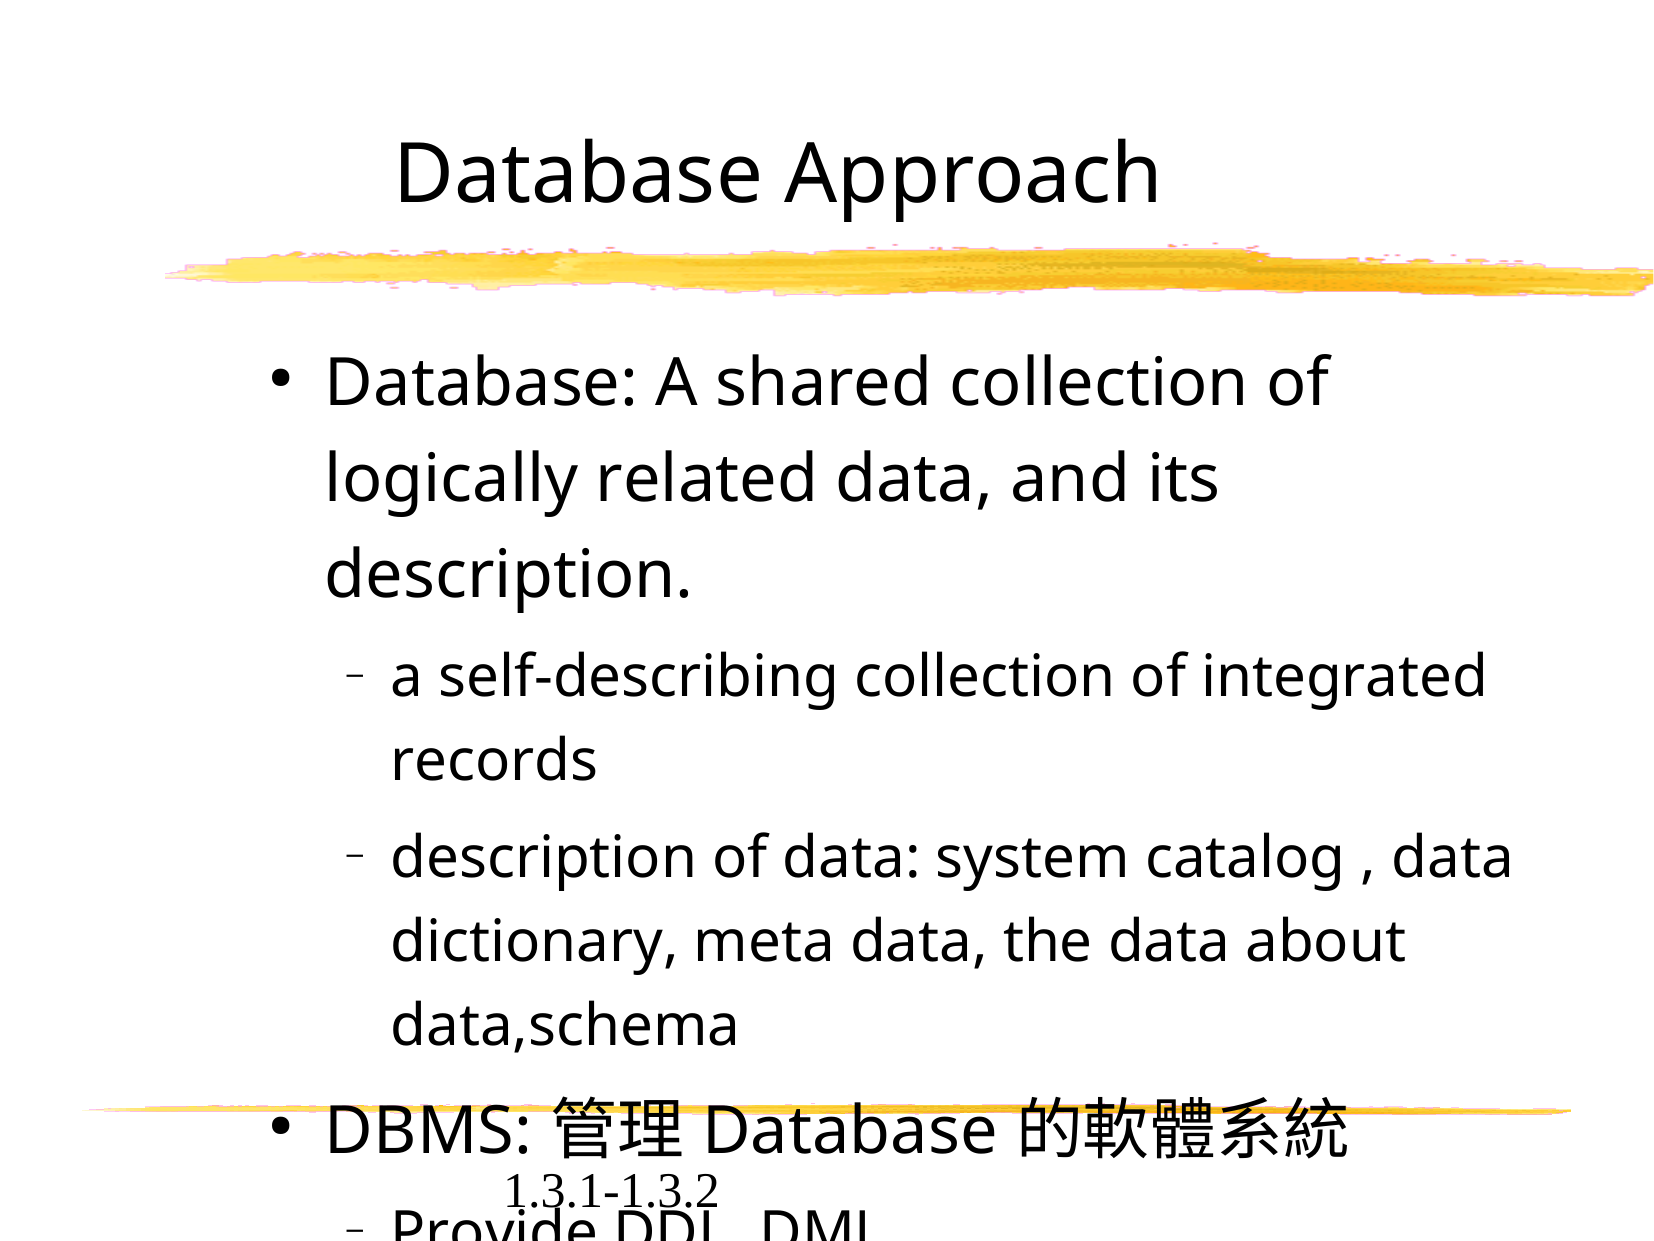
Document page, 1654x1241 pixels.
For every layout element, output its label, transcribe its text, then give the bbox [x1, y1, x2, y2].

list Database: A shared collection of logically related data, and its description. a self-describing collection of integrated records description of data: system catalog , data dictionary, meta data, the data about data,schema DBMS:管理Database的軟體系統 Provide DDL, DML [253, 321, 1567, 1072]
picture [1026, 1112, 1040, 1117]
picture [1102, 1102, 1121, 1117]
picture [336, 1111, 359, 1117]
picture [1324, 1102, 1571, 1117]
picture [1161, 1103, 1172, 1117]
picture [649, 1104, 659, 1113]
text_box 1.3.1-1.3.2 [503, 1159, 721, 1216]
picture [678, 1102, 855, 1117]
picture [1202, 1102, 1248, 1117]
picture [1058, 1102, 1098, 1117]
picture [633, 1102, 644, 1117]
picture [663, 1104, 673, 1113]
picture [1243, 1102, 1295, 1117]
picture [165, 237, 1654, 308]
picture [1054, 1112, 1073, 1117]
picture [1176, 1102, 1190, 1117]
picture [714, 1111, 737, 1117]
picture [1125, 1102, 1157, 1117]
picture [82, 1102, 628, 1117]
picture [385, 1111, 405, 1117]
picture [861, 1102, 1031, 1117]
title Database Approach [76, 12, 1482, 235]
picture [1292, 1102, 1325, 1117]
picture [1034, 1102, 1054, 1117]
